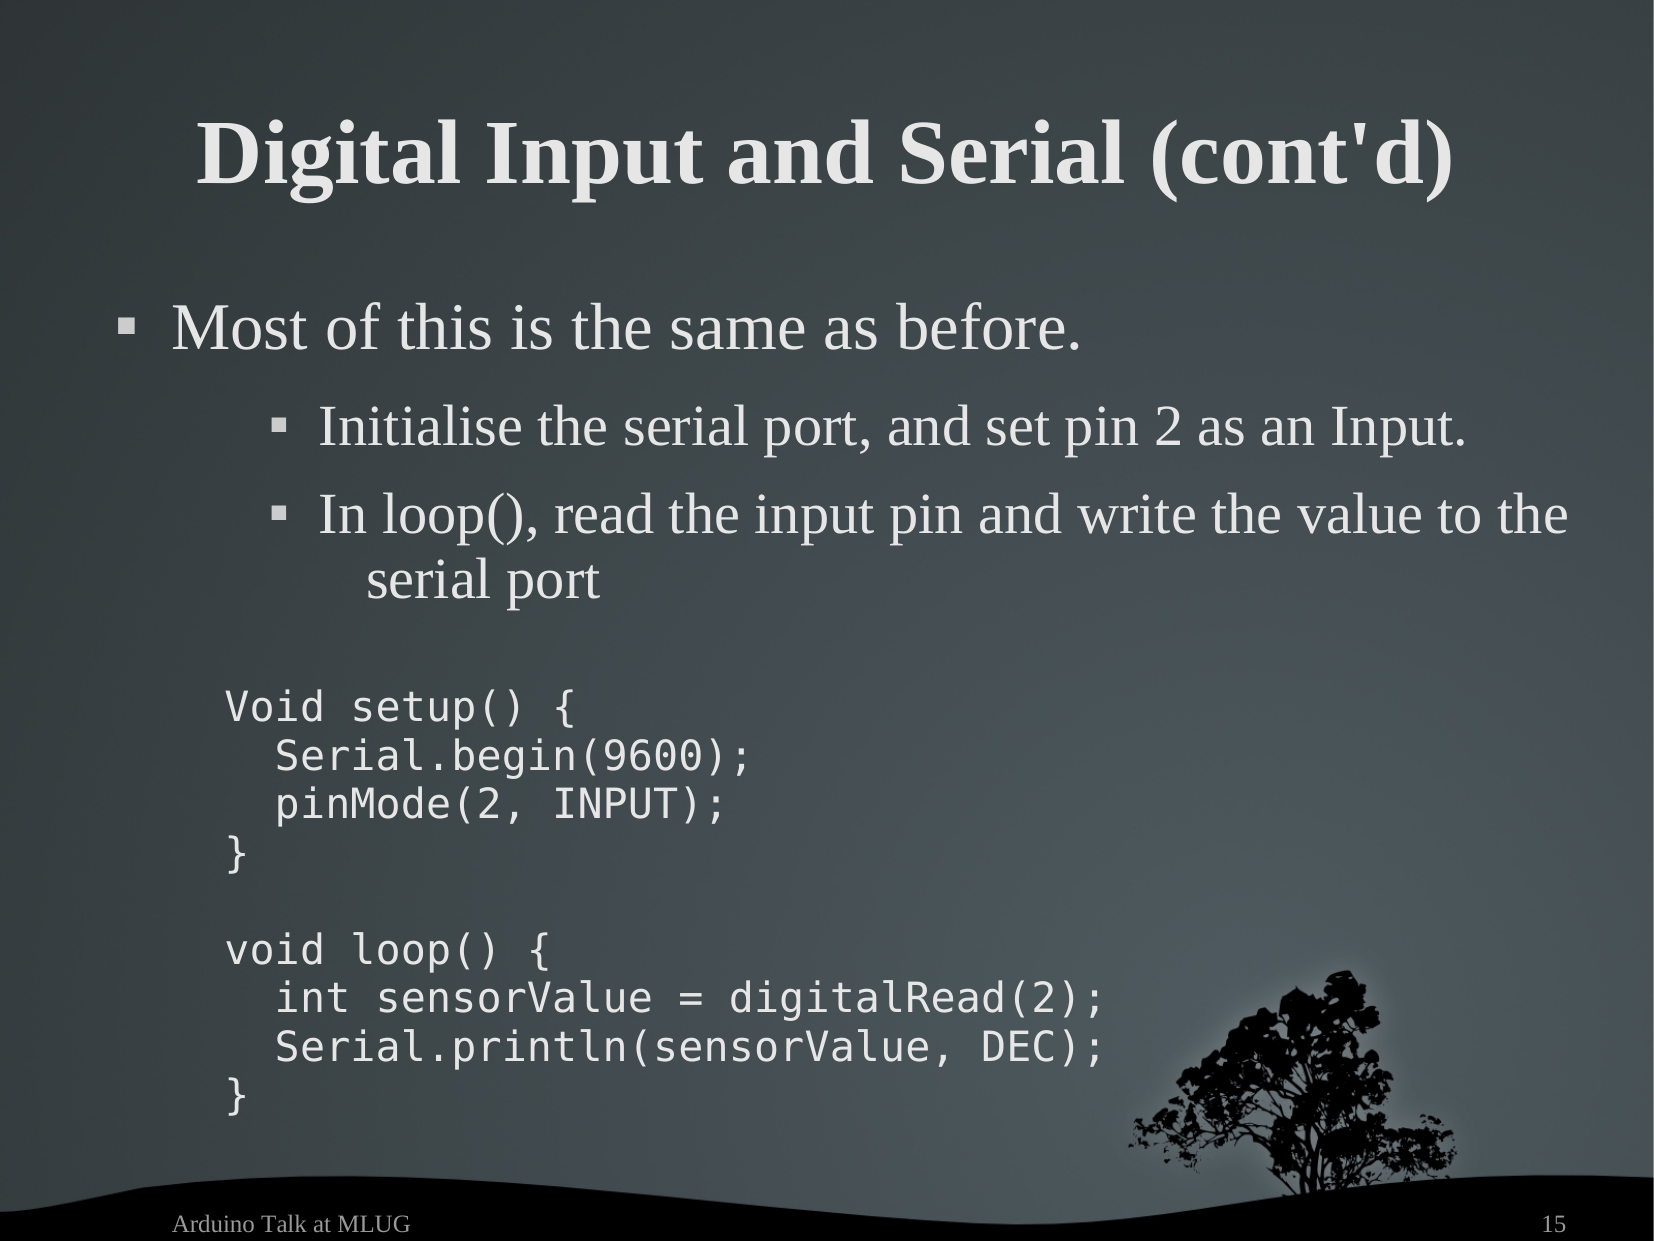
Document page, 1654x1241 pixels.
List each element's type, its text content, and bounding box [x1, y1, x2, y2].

title Digital Input and Serial (cont'd) [82, 49, 1571, 257]
picture [0, 0, 1654, 1241]
list Most of this is the same as before. Initialise the serial port, and set pin 2 as an Input. In loop(), read the input pin and write the value to the serial port Void setup() { Serial.begin(9600); pinMode(2, INPUT); } void loop() { int sensorValue = digitalRead(2); Serial.println(sensorValue, DEC); } [82, 290, 1571, 1145]
